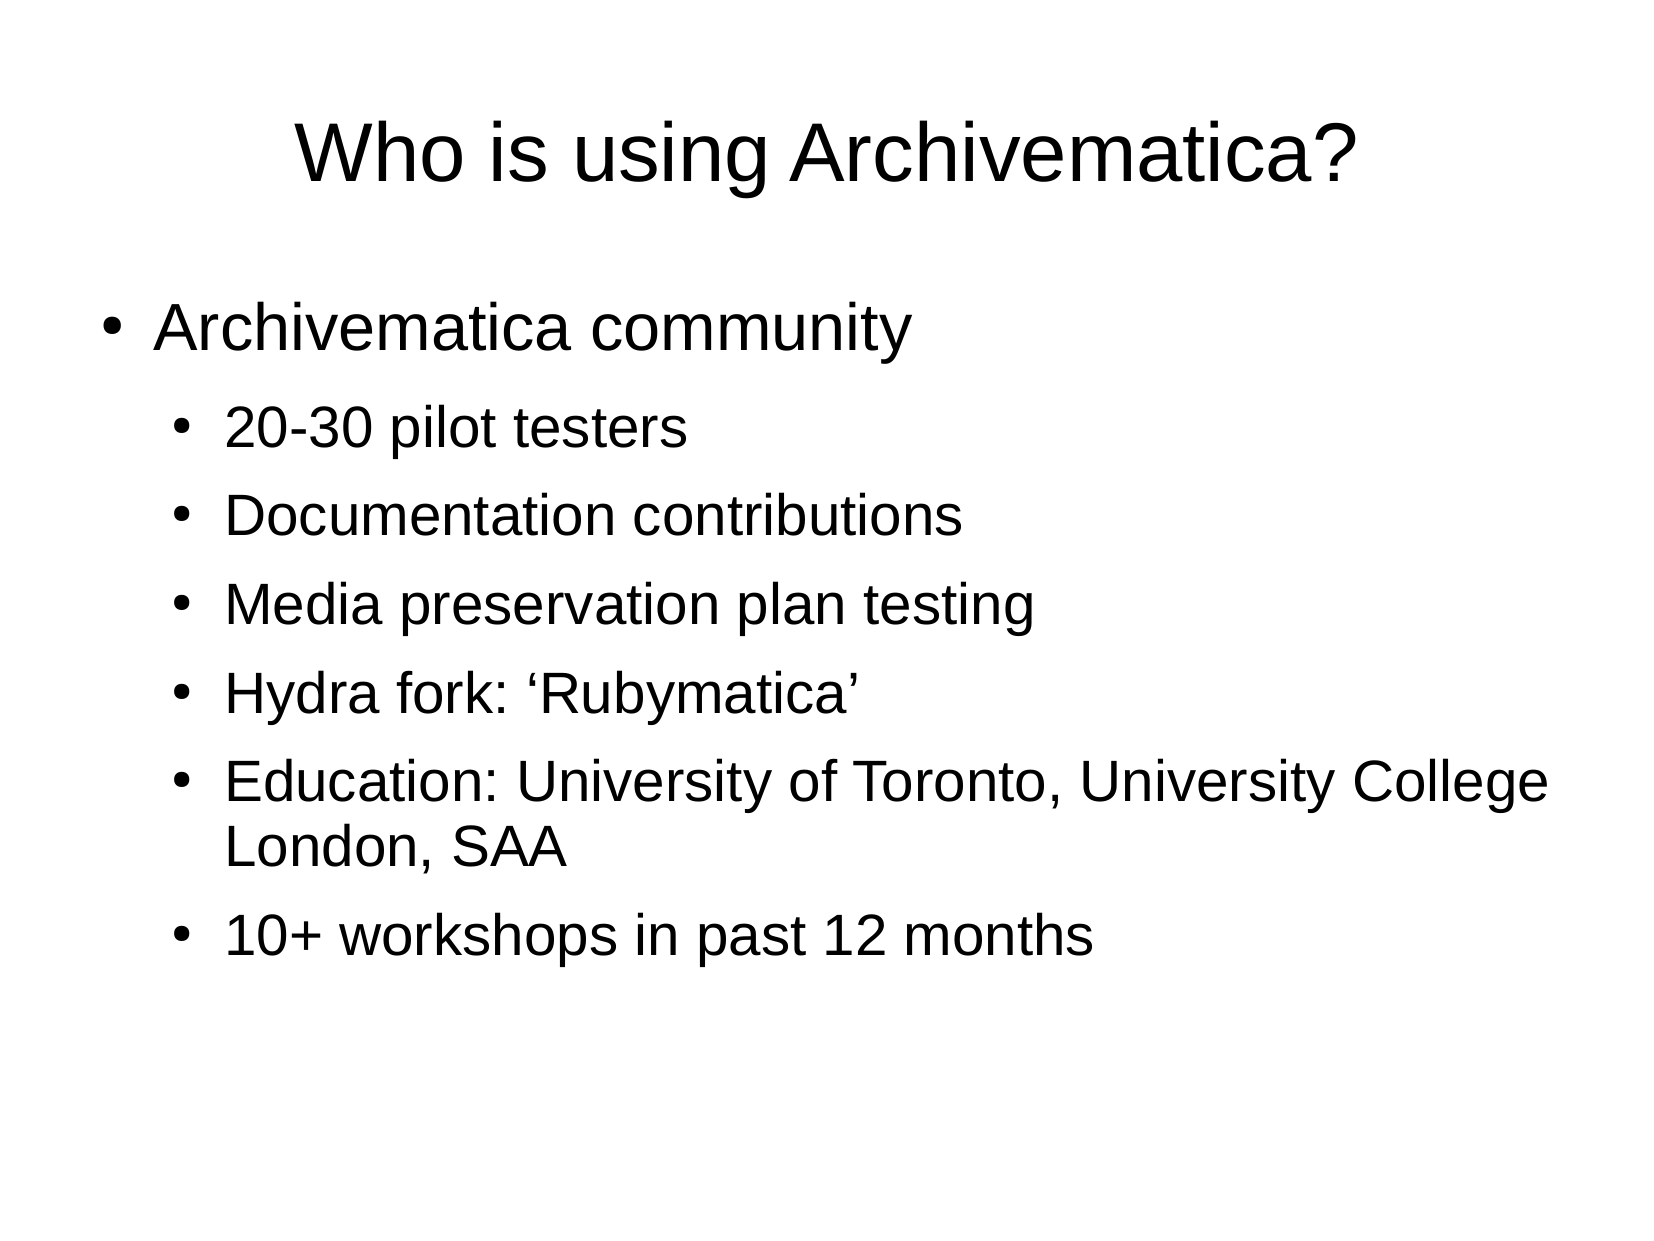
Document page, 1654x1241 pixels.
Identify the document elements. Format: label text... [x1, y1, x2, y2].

list Archivematica community 20-30 pilot testers Documentation contributions Media preservation plan testing Hydra fork: ‘Rubymatica’ Education: University of Toronto, University College London, SAA 10+ workshops in past 12 months [82, 290, 1571, 1109]
title Who is using Archivematica? [82, 56, 1571, 250]
